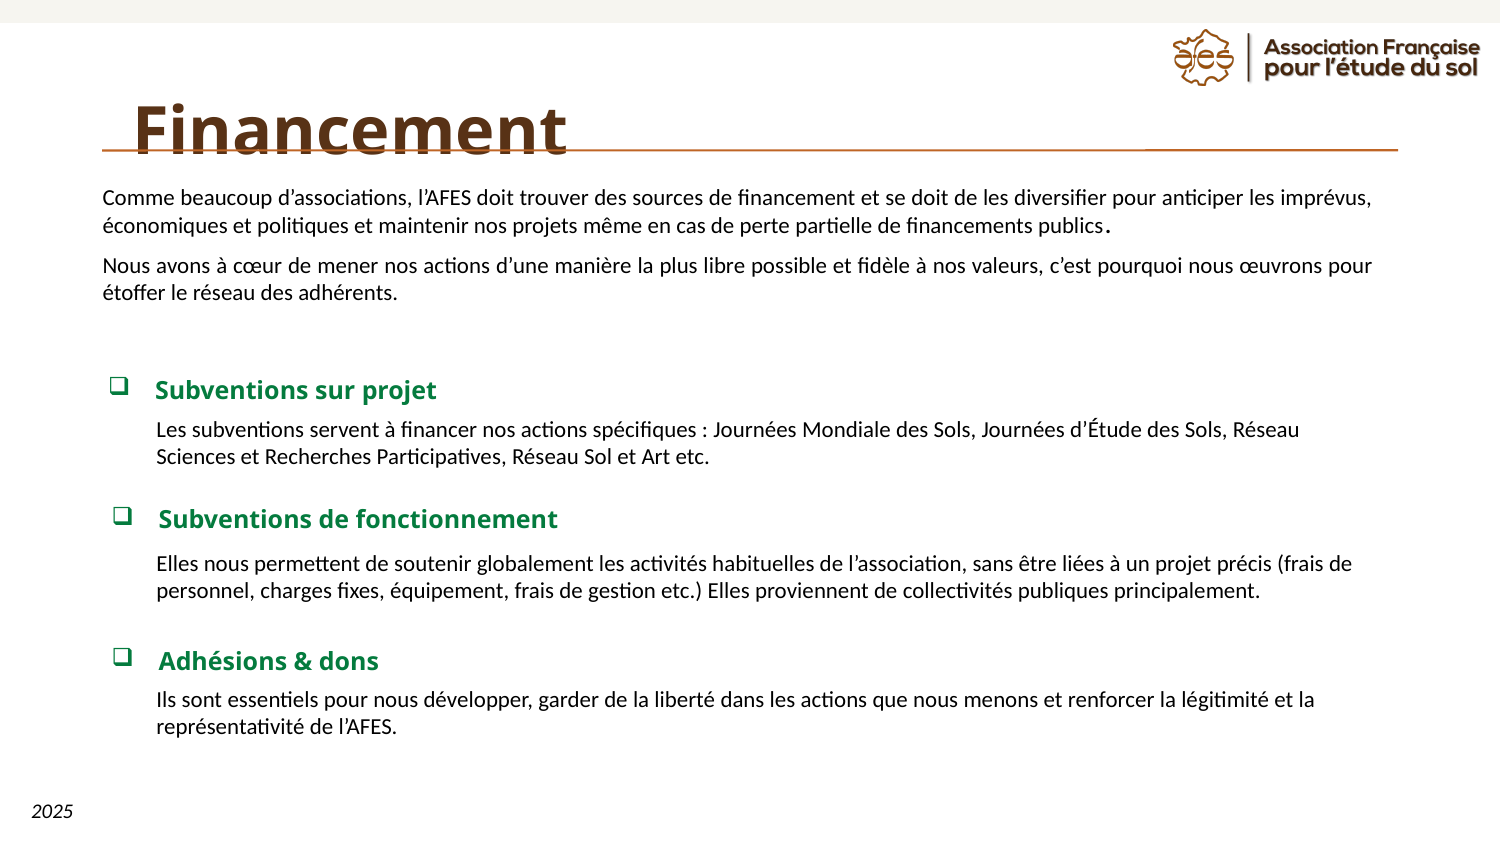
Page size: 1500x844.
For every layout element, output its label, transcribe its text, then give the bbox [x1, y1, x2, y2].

picture [1173, 28, 1495, 100]
text_box 2025 [16, 786, 766, 830]
title Financement [83, 40, 1350, 177]
text_box Subventions de fonctionnement [97, 492, 740, 541]
text_box Les subventions servent à financer nos actions spécifiques : Journées Mondiale des Sols, Journées d’Étude des Sols, Réseau Sciences et Recherches Participatives, Réseau Sol et Art etc. [142, 407, 1398, 477]
text_box Elles nous permettent de soutenir globalement les activités habituelles de l’association, sans être liées à un projet précis (frais de personnel, charges fixes, équipement, frais de gestion etc.) Elles proviennent de collectivités publiques principalement. [142, 541, 1398, 611]
text_box Ils sont essentiels pour nous développer, garder de la liberté dans les actions que nous menons et renforcer la légitimité et la représentativité de l’AFES. [142, 677, 1398, 747]
text_box Adhésions & dons [97, 634, 740, 683]
text_box Subventions sur projet [93, 363, 736, 412]
text_box Comme beaucoup d’associations, l’AFES doit trouver des sources de financement et se doit de les diversifier pour anticiper les imprévus, économiques et politiques et maintenir nos projets même en cas de perte partielle de financements publics. Nous avons à cœur de mener nos actions d’une manière la plus libre possible et fidèle à nos valeurs, c’est pourquoi nous œuvrons pour étoffer le réseau des adhérents. [88, 175, 1392, 353]
